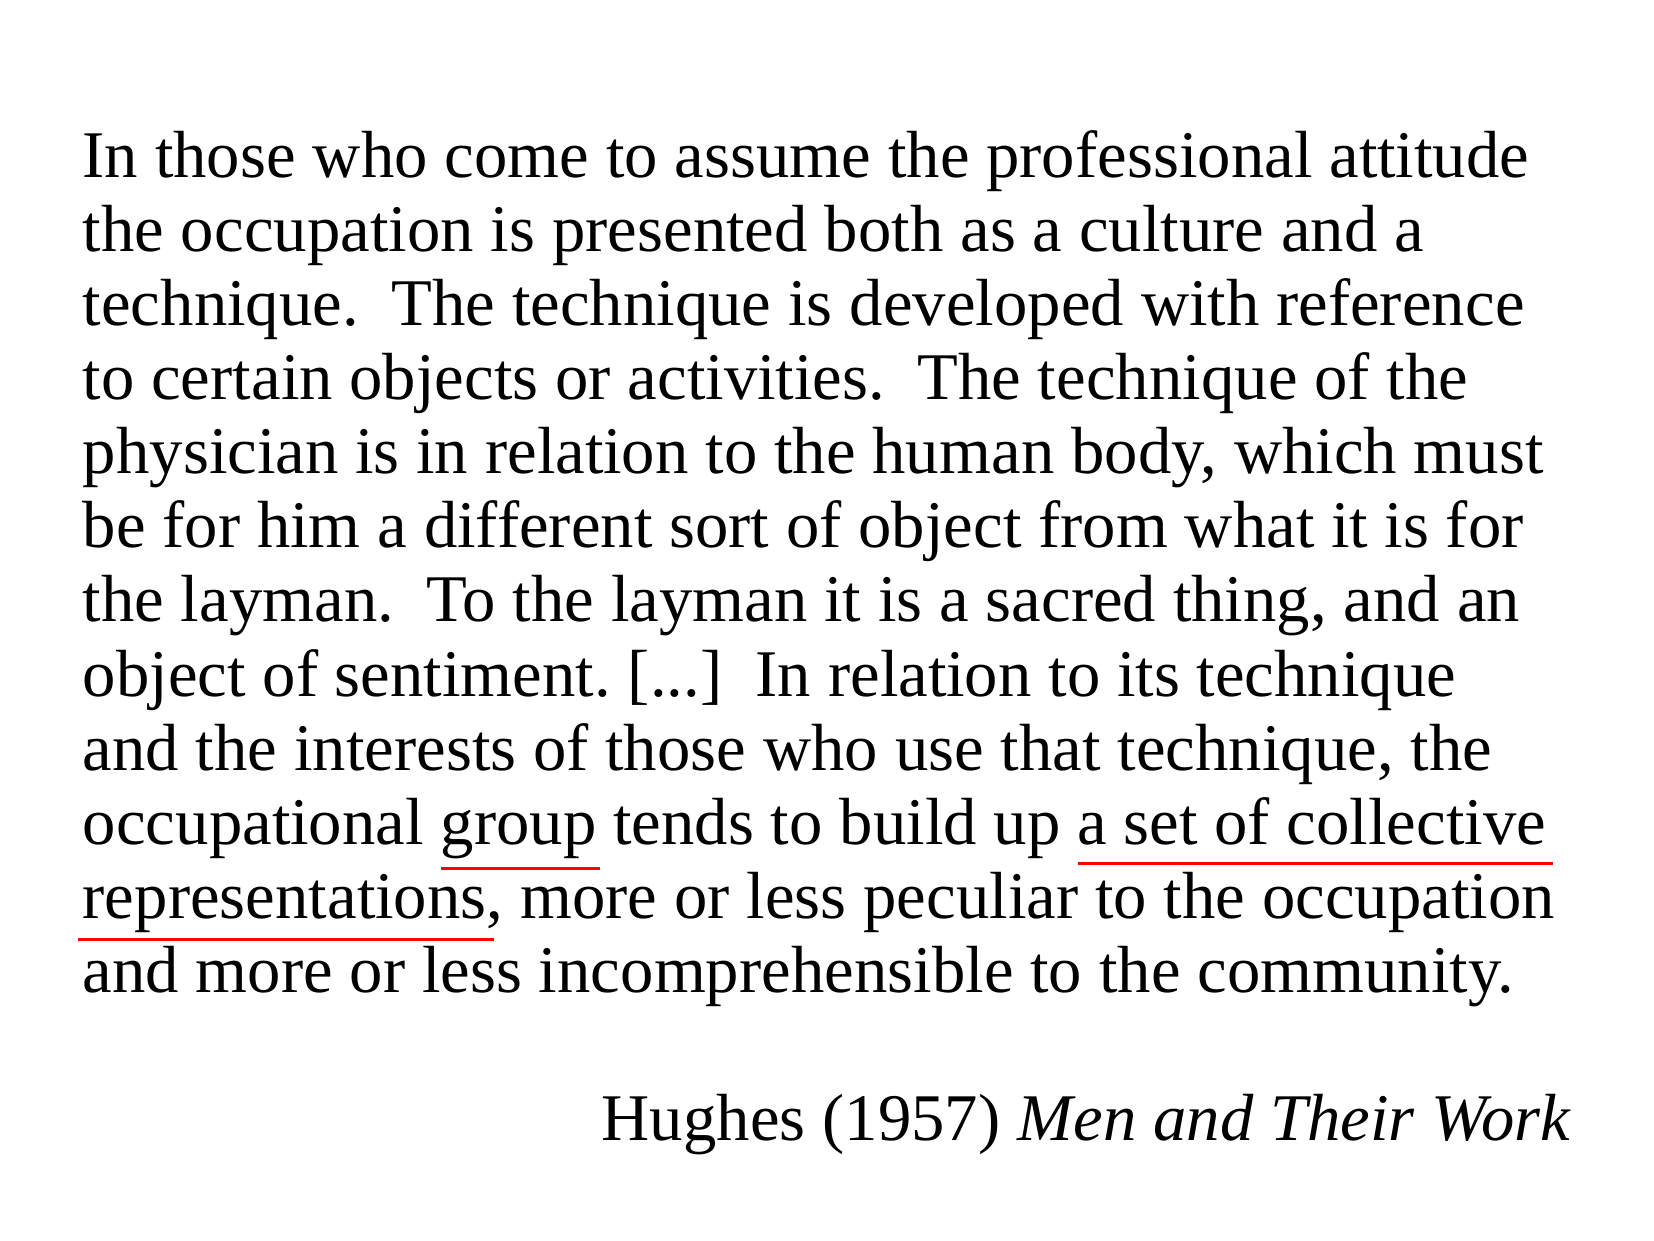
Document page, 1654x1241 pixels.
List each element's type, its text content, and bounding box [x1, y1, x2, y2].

subtitle In those who come to assume the professional attitude the occupation is presented both as a culture and a technique. The technique is developed with reference to certain objects or activities. The technique of the physician is in relation to the human body, which must be for him a different sort of object from what it is for the layman. To the layman it is a sacred thing, and an object of sentiment. [...] In relation to its technique and the interests of those who use that technique, the occupational group tends to build up a set of collective representations, more or less peculiar to the occupation and more or less incomprehensible to the community. Hughes (1957) Men and Their Work [82, 78, 1571, 1195]
